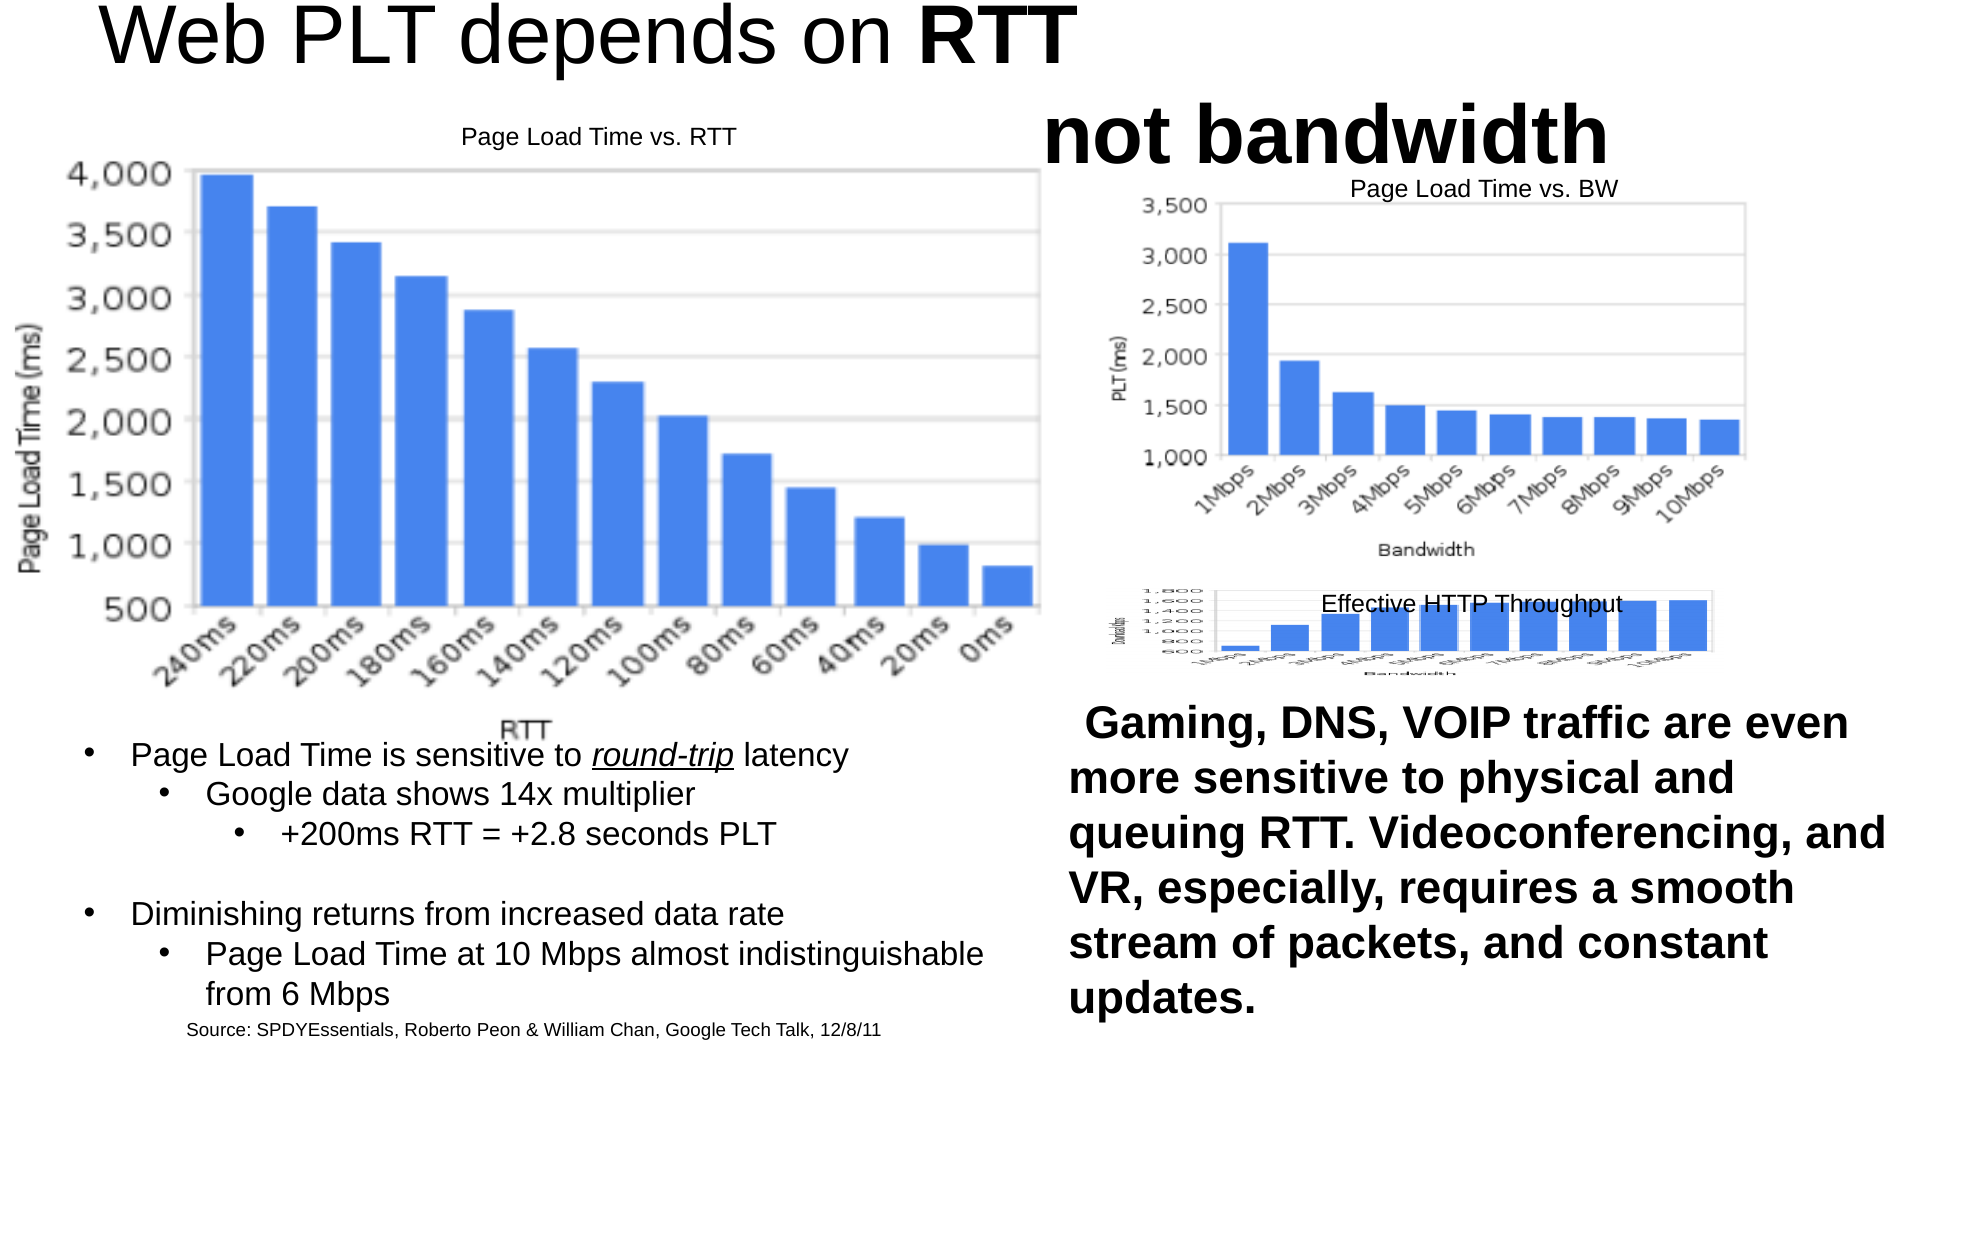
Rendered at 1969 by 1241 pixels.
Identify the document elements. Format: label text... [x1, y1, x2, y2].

picture [1106, 588, 1724, 650]
text_box Page Load Time is sensitive to round-trip latency Google data shows 14x multiplier +200ms RTT = +2.8 seconds PLT Diminishing returns from increased data rate Page Load Time at 10 Mbps almost indistinguishable from 6 Mbps [68, 725, 1053, 1020]
text_box Source: SPDYEssentials, Roberto Peon & William Chan, Google Tech Talk, 12/8/11 [136, 1010, 902, 1049]
text_box Page Load Time vs. BW [1299, 165, 1634, 211]
text_box Effective HTTP Throughput [1270, 579, 1639, 626]
text_box Page Load Time vs. RTT [410, 112, 753, 158]
picture [1107, 193, 1750, 558]
title Gaming, DNS, VOIP traffic are even more sensitive to physical and queuing RTT. Videoconferencing, and VR, especially, requires a smooth stream of packets, and constant updates. [1053, 650, 1929, 1066]
picture [14, 144, 1042, 743]
title Web PLT depends on RTT not bandwidth [53, 0, 1875, 188]
